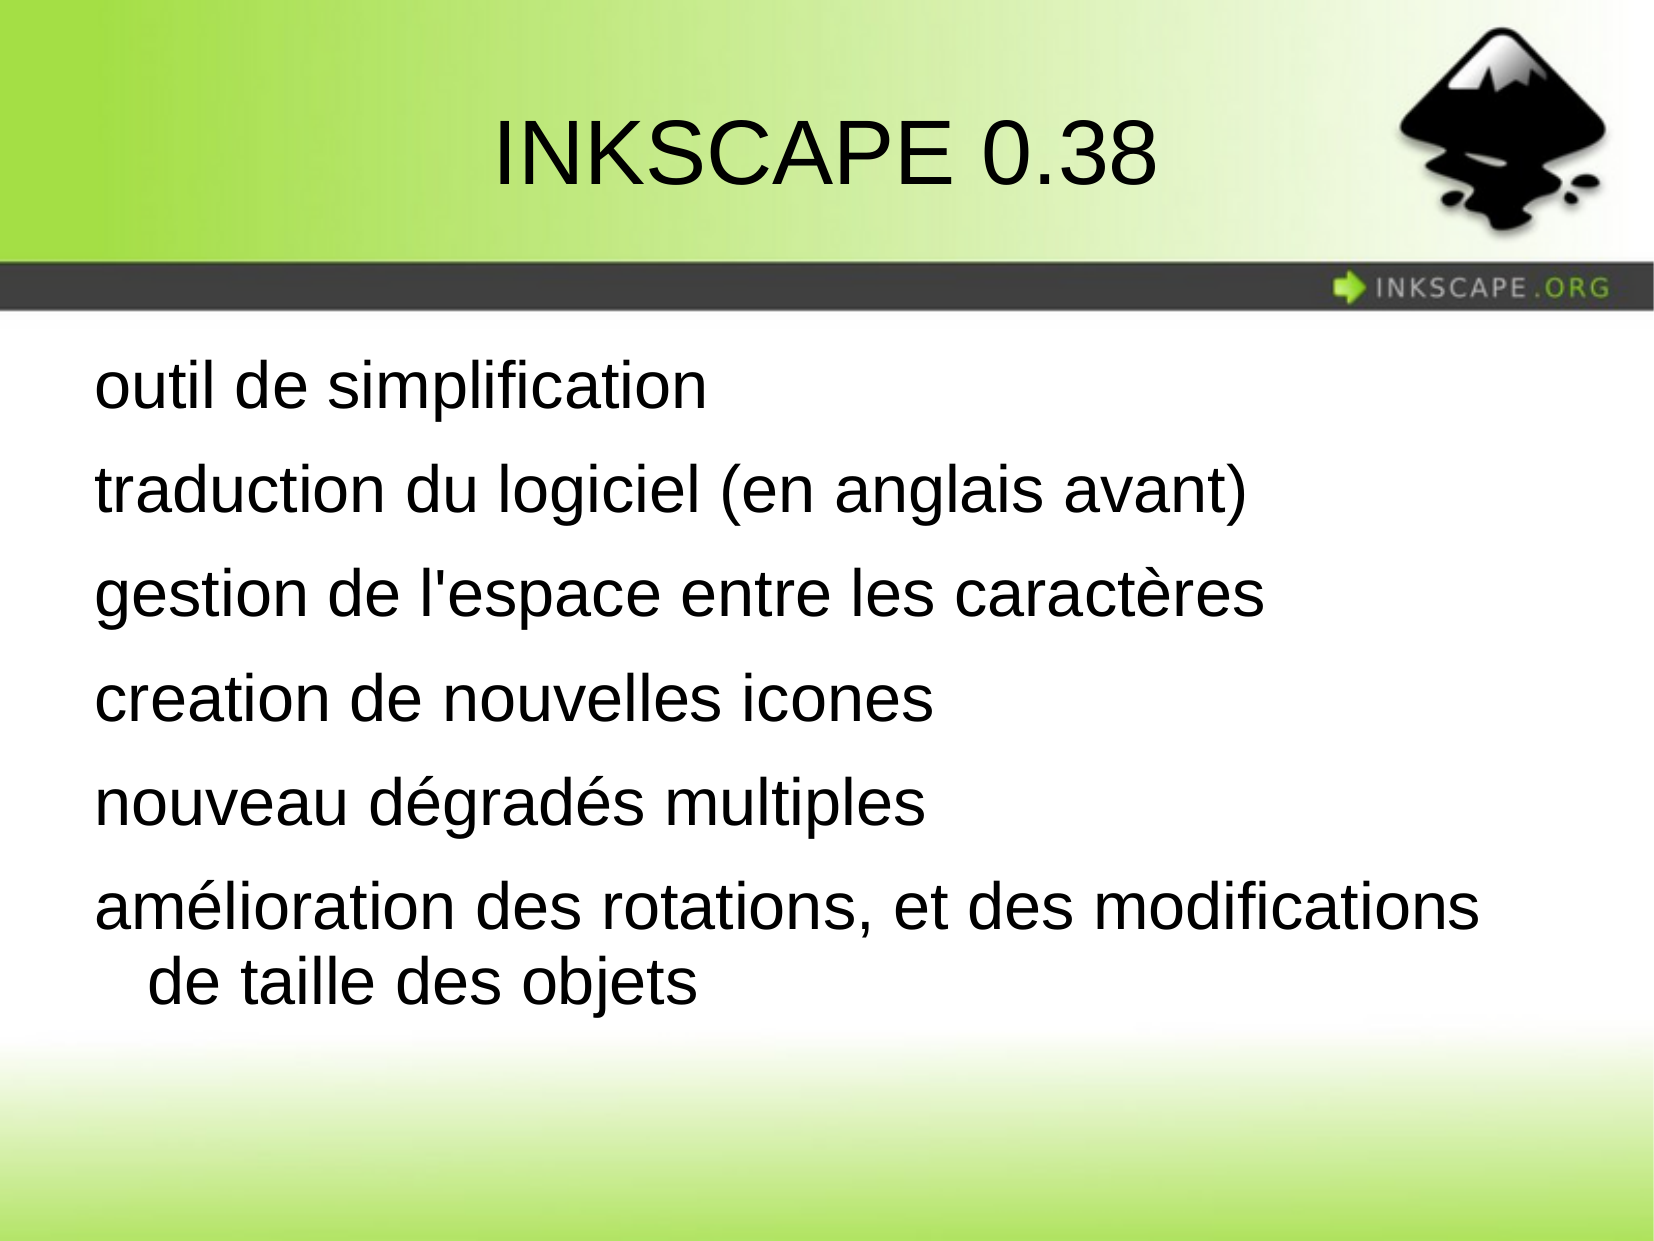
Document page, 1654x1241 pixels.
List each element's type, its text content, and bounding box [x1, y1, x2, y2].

title INKSCAPE 0.38 [82, 49, 1571, 257]
picture [0, 0, 1654, 1241]
list outil de simplification traduction du logiciel (en anglais avant) gestion de l'espace entre les caractères creation de nouvelles icones nouveau dégradés multiples amélioration des rotations, et des modifications de taille des objets [76, 347, 1565, 1152]
